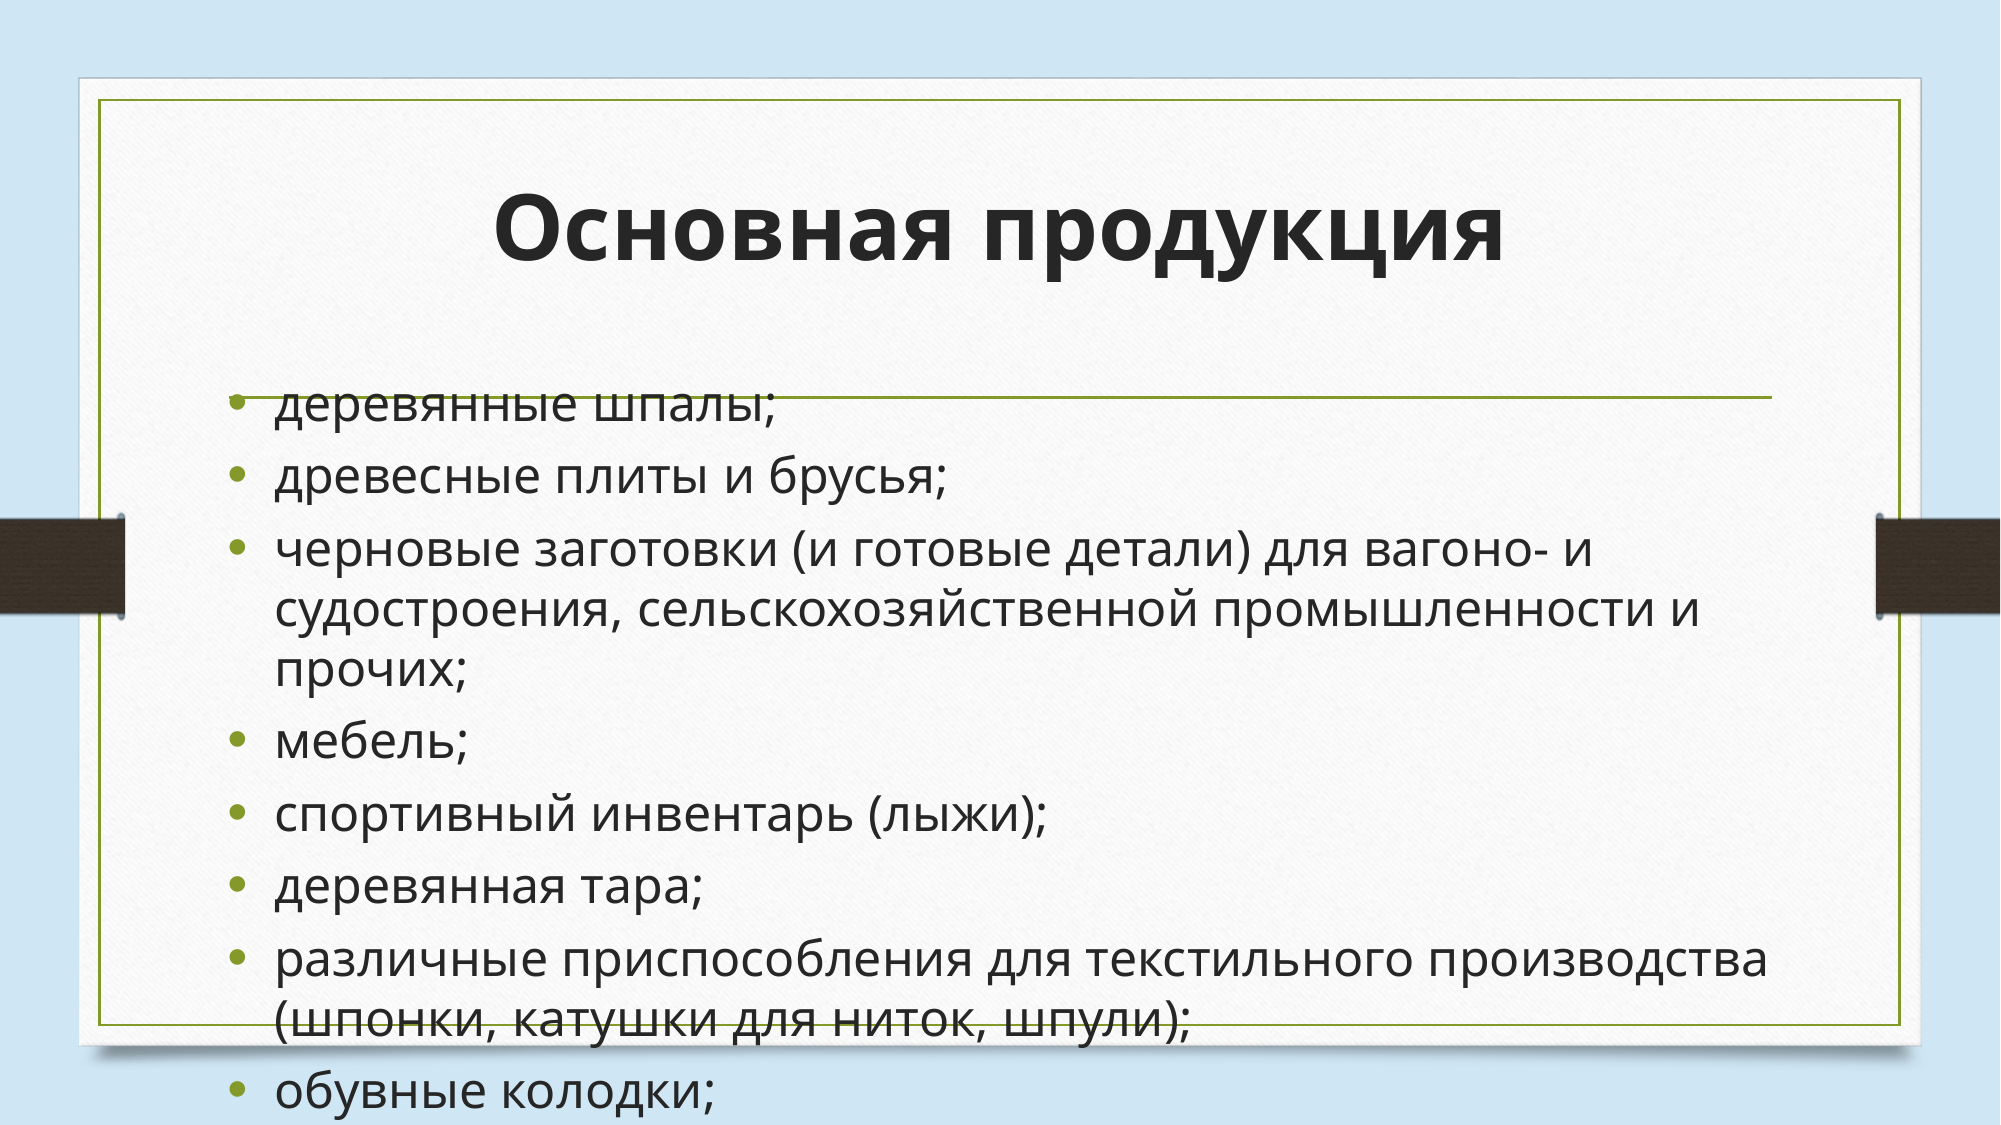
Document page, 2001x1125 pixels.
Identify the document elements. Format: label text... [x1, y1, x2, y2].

picture [0, 0, 2001, 1125]
title Основная продукция [212, 161, 1788, 305]
list деревянные шпалы; древесные плиты и брусья; черновые заготовки (и готовые детали) для вагоно- и судостроения, сельскохозяйственной промышленности и прочих; мебель; спортивный инвентарь (лыжи); деревянная тара; различные приспособления для текстильного производства (шпонки, катушки для ниток, шпули); обувные колодки; футляры для аппаратов; корпусы некоторых инструментов. [212, 363, 1788, 964]
